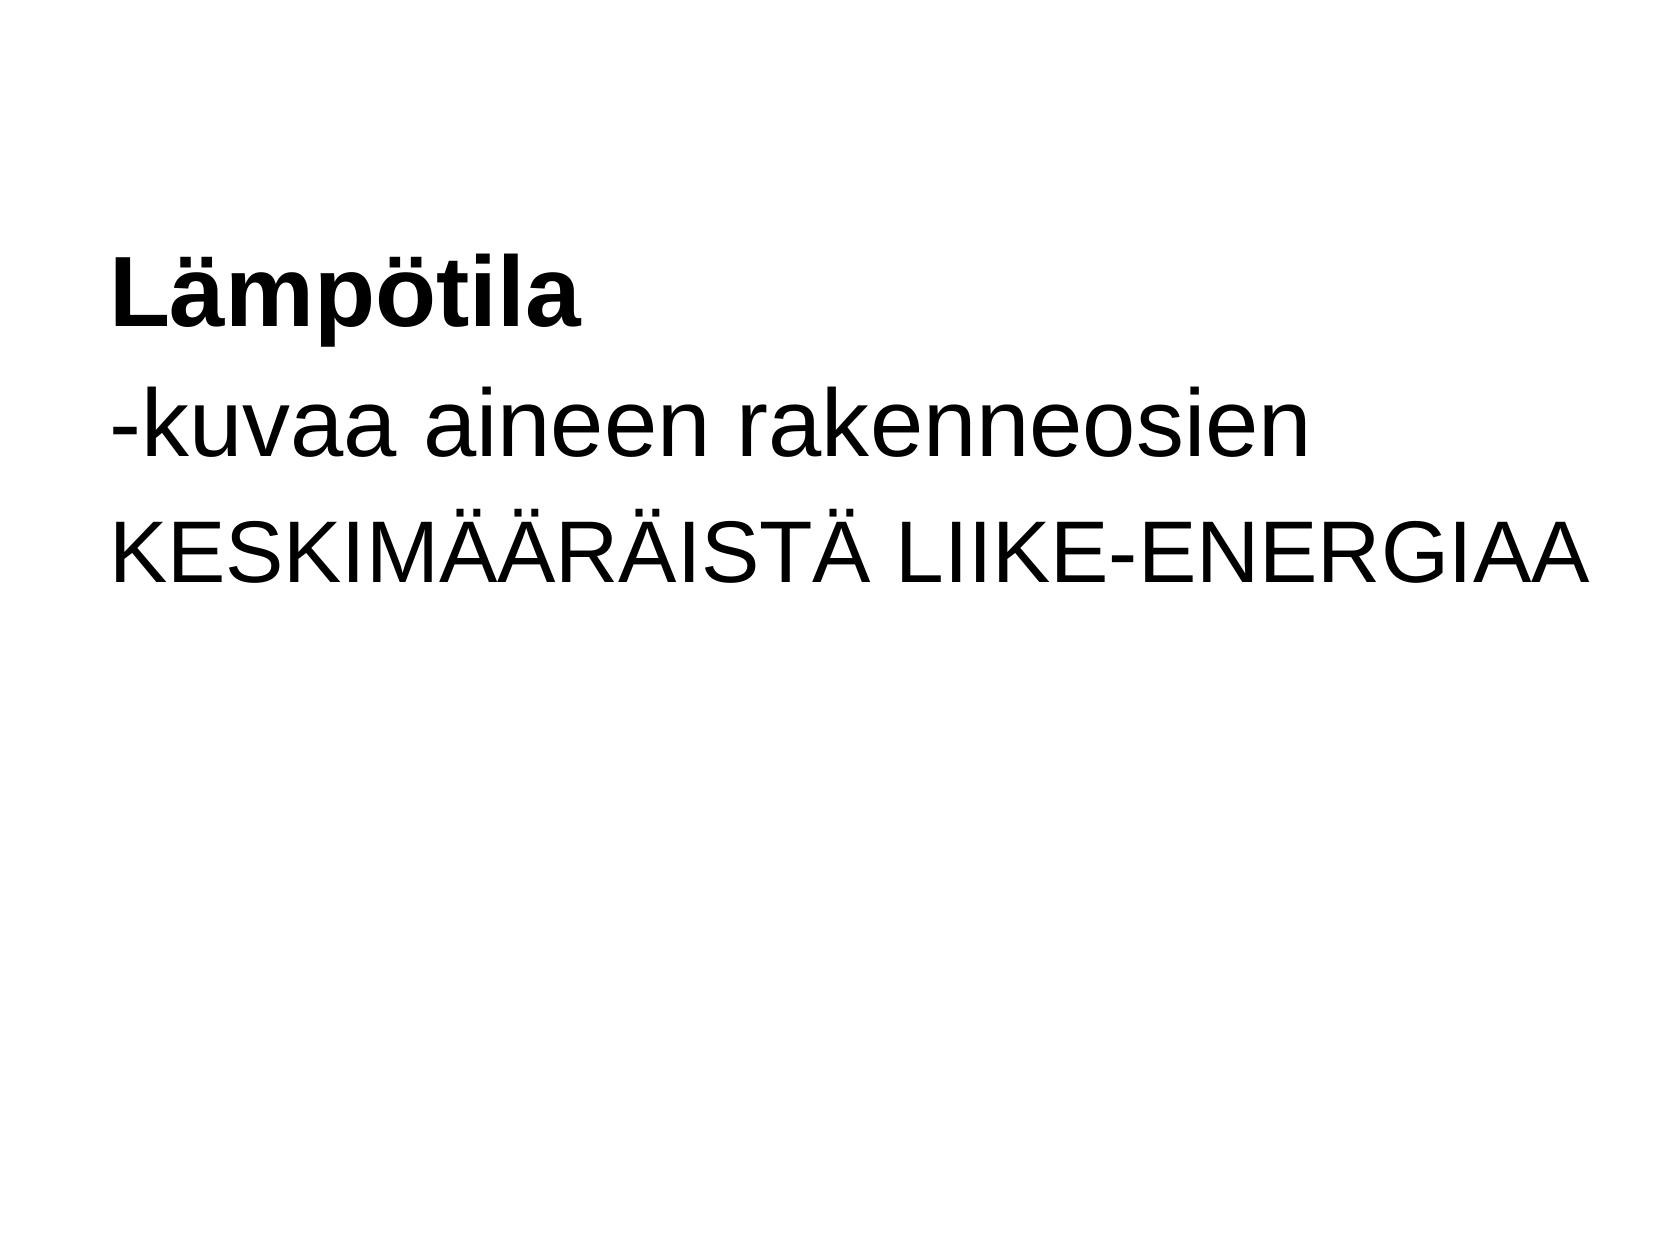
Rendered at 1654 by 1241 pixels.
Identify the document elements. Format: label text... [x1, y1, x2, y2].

text_box Lämpötila -kuvaa aineen rakenneosien KESKIMÄÄRÄISTÄ LIIKE-ENERGIAA [94, 200, 1633, 610]
